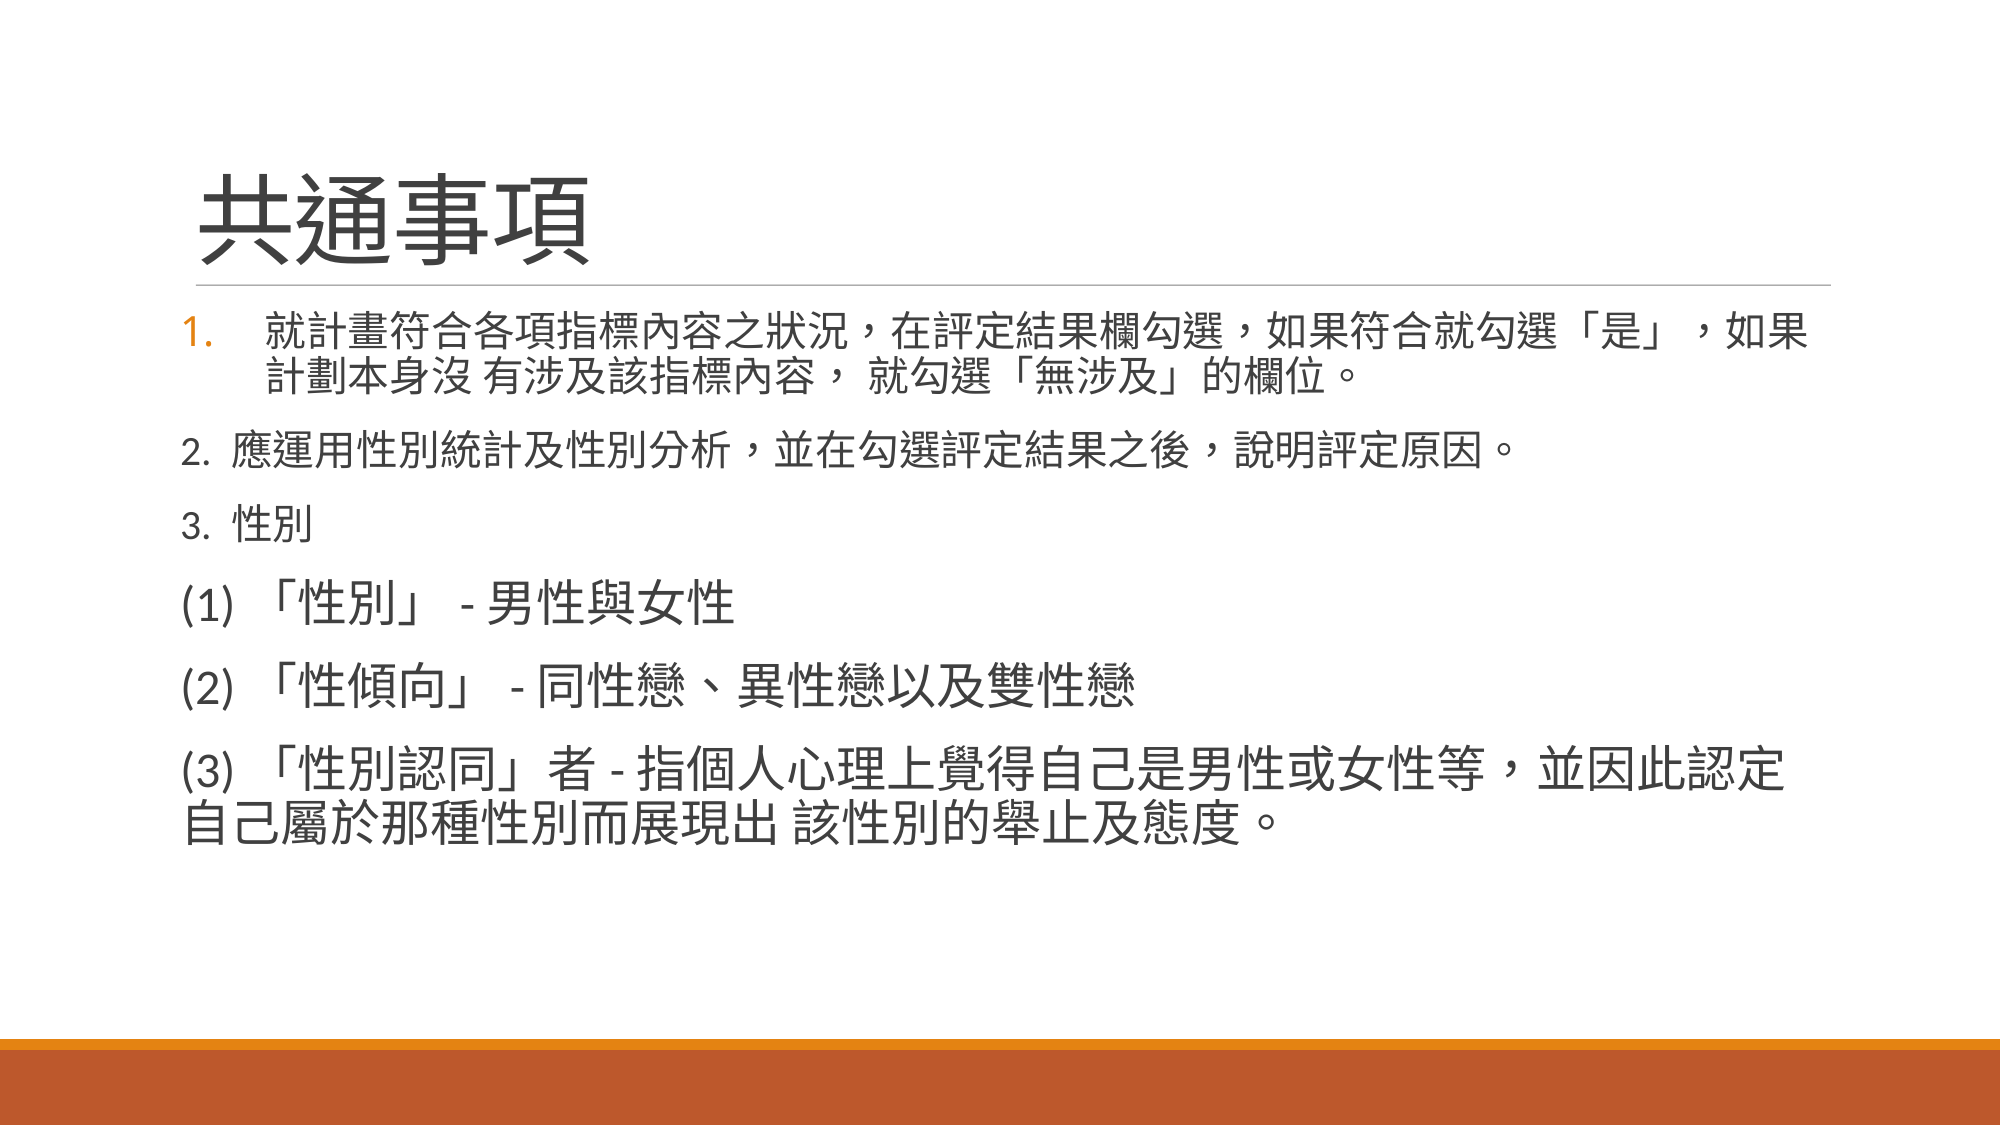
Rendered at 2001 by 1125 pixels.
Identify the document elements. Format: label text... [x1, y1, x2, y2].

title 共通事項 [180, 47, 1830, 285]
list 就計畫符合各項指標內容之狀況，在評定結果欄勾選，如果符合就勾選「是」，如果計劃本身沒 有涉及該指標內容， 就勾選「無涉及」的欄位。 2. 應運用性別統計及性別分析，並在勾選評定結果之後，說明評定原因。 3. 性別 (1)「性別」-男性與女性 (2)「性傾向」-同性戀、異性戀以及雙性戀 (3)「性別認同」者-指個人心理上覺得自己是男性或女性等，並因此認定自己屬於那種性別而展現出 該性別的舉止及態度。 [180, 302, 1830, 963]
